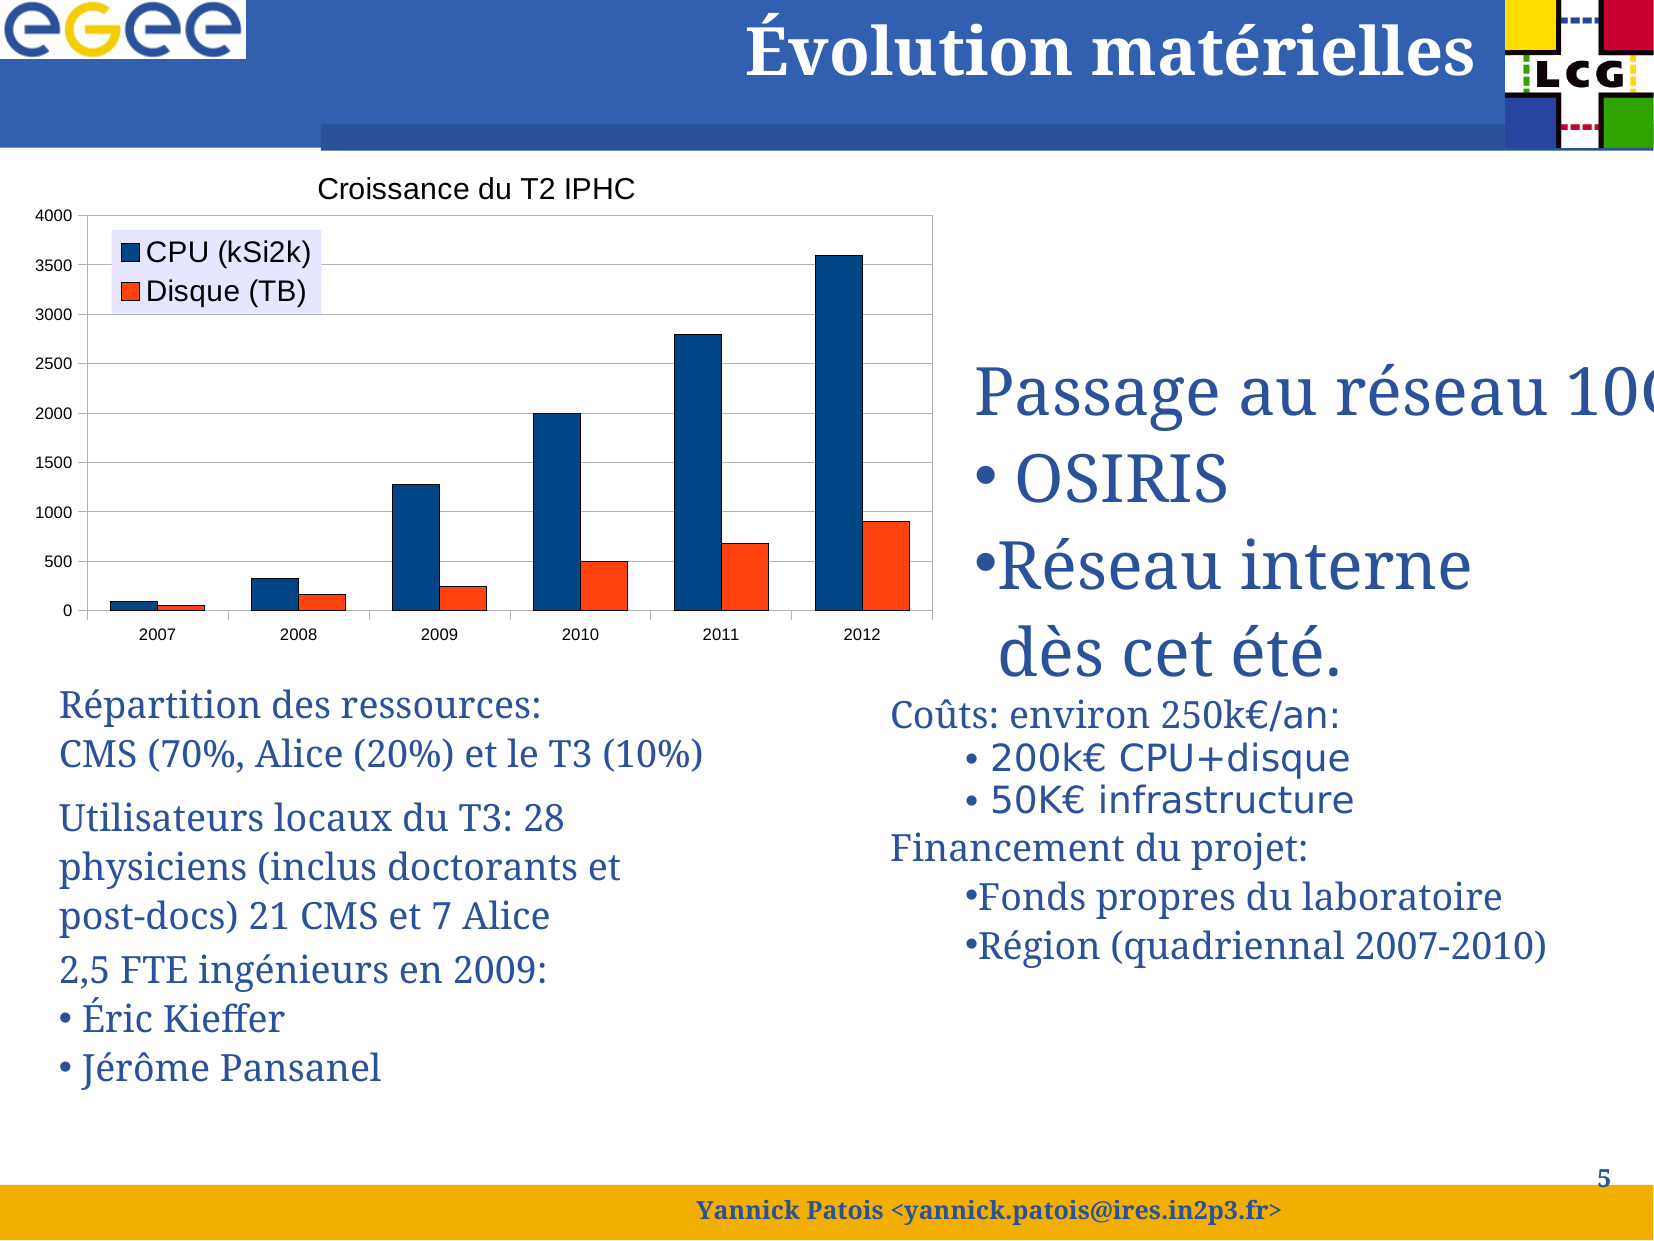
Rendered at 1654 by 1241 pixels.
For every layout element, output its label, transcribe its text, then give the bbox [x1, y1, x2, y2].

text_box Passage au réseau 10Gb: OSIRIS Réseau interne dès cet été. [974, 345, 1639, 656]
chart [0, 151, 945, 680]
text_box Coûts: environ 250k€/an: 200k€ CPU+disque 50K€ infrastructure Financement du projet: Fonds propres du laboratoire Région (quadriennal 2007-2010) [889, 689, 1565, 949]
picture [0, 0, 236, 59]
title Évolution matérielles [236, 0, 1477, 98]
text_box 2,5 FTE ingénieurs en 2009: Éric Kieffer Jérôme Pansanel [59, 944, 489, 1077]
text_box Répartition des ressources: CMS (70%, Alice (20%) et le T3 (10%) [59, 679, 661, 768]
text_box Utilisateurs locaux du T3: 28 physiciens (inclus doctorants et post-docs) 21 CMS et 7 Alice [59, 792, 660, 925]
